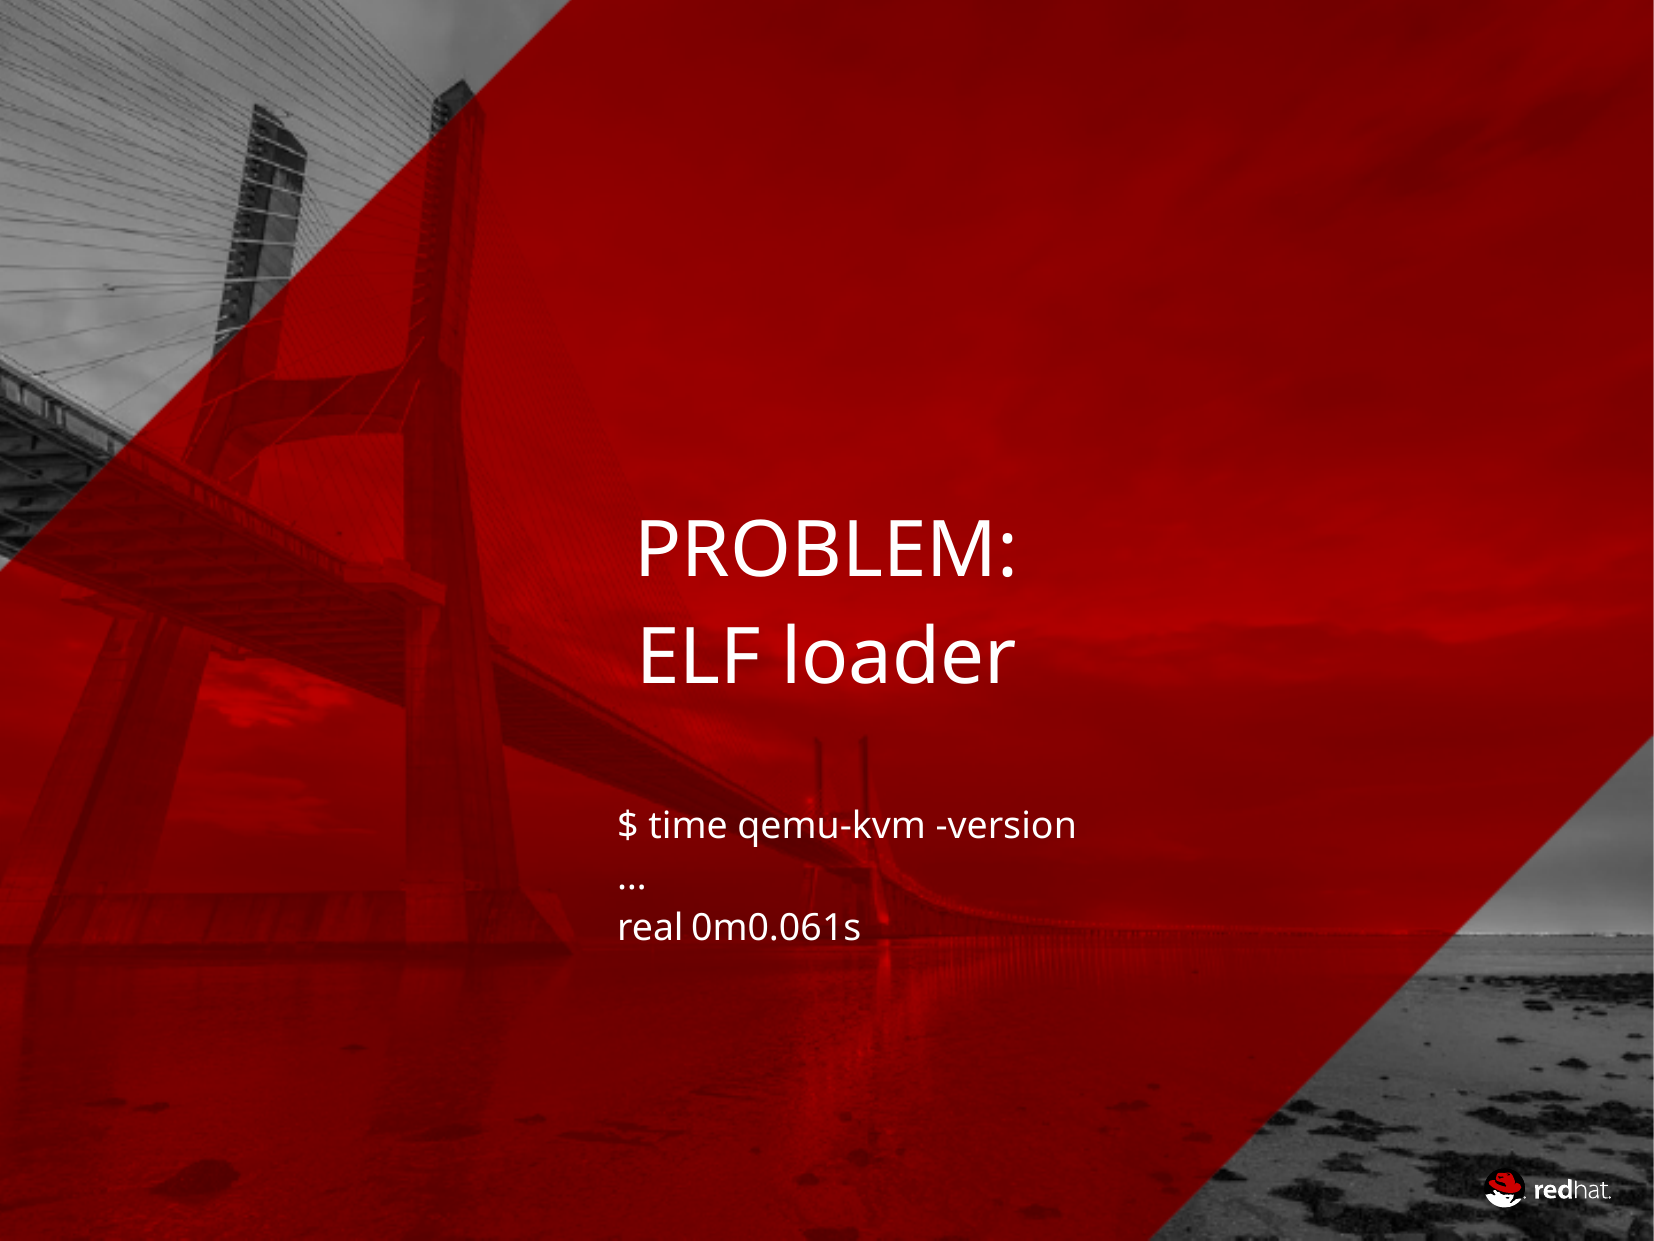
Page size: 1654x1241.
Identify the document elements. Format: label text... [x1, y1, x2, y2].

picture [0, 0, 1654, 1241]
title PROBLEM: ELF loader [124, 496, 1530, 703]
text_box $ time qemu-kvm -version … real 0m0.061s [602, 791, 1123, 975]
